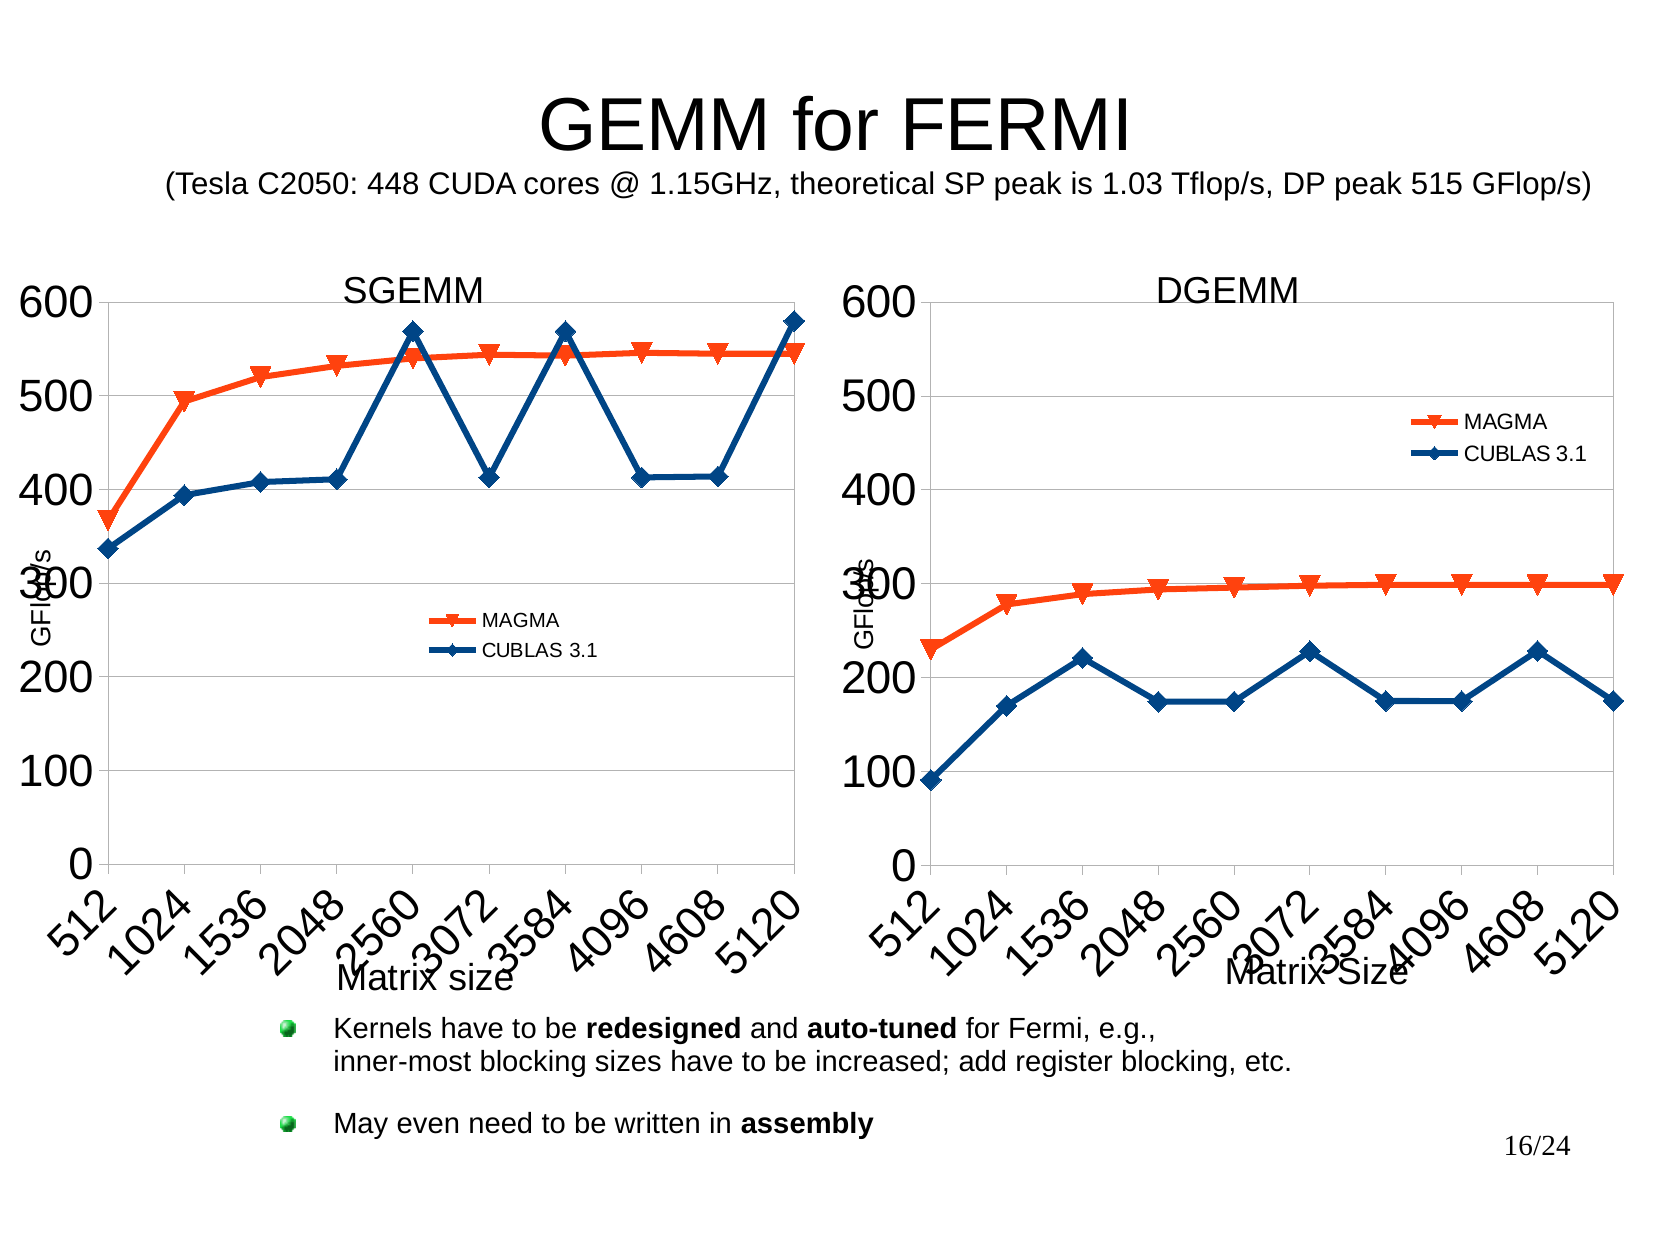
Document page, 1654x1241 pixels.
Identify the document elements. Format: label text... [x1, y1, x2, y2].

text_box SGEMM [327, 261, 500, 319]
text_box GEMM for FERMI (Tesla C2050: 448 CUDA cores @ 1.15GHz, theoretical SP peak is 1.03 Tflop/s, DP peak 515 GFlop/s) [150, 74, 1631, 209]
text_box DGEMM [1141, 262, 1315, 320]
chart [0, 262, 1654, 1013]
list Kernels have to be redesigned and auto-tuned for Fermi, e.g., inner-most blocking sizes have to be increased; add register blocking, etc. May even need to be written in assembly [262, 1012, 1350, 1163]
